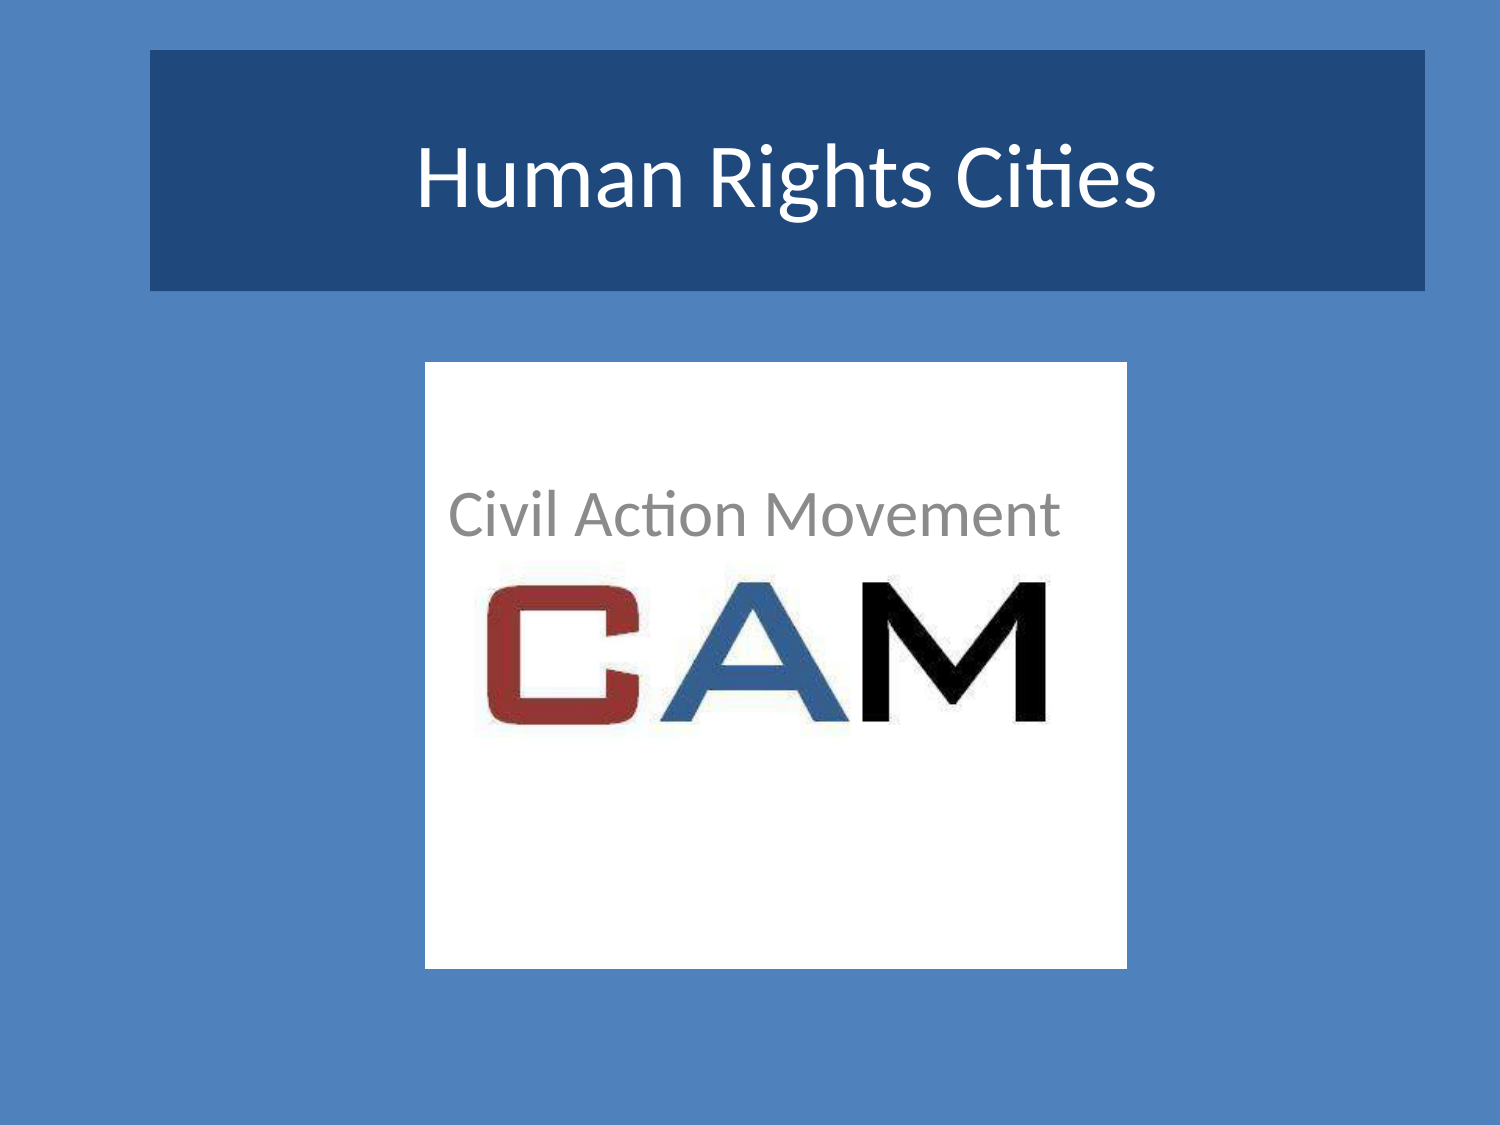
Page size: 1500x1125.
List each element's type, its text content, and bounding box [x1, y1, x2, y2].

picture [425, 362, 1127, 462]
title Human Rights Cities [150, 50, 1425, 292]
picture [425, 750, 1127, 969]
subtitle Civil Action Movement [230, 462, 1281, 750]
